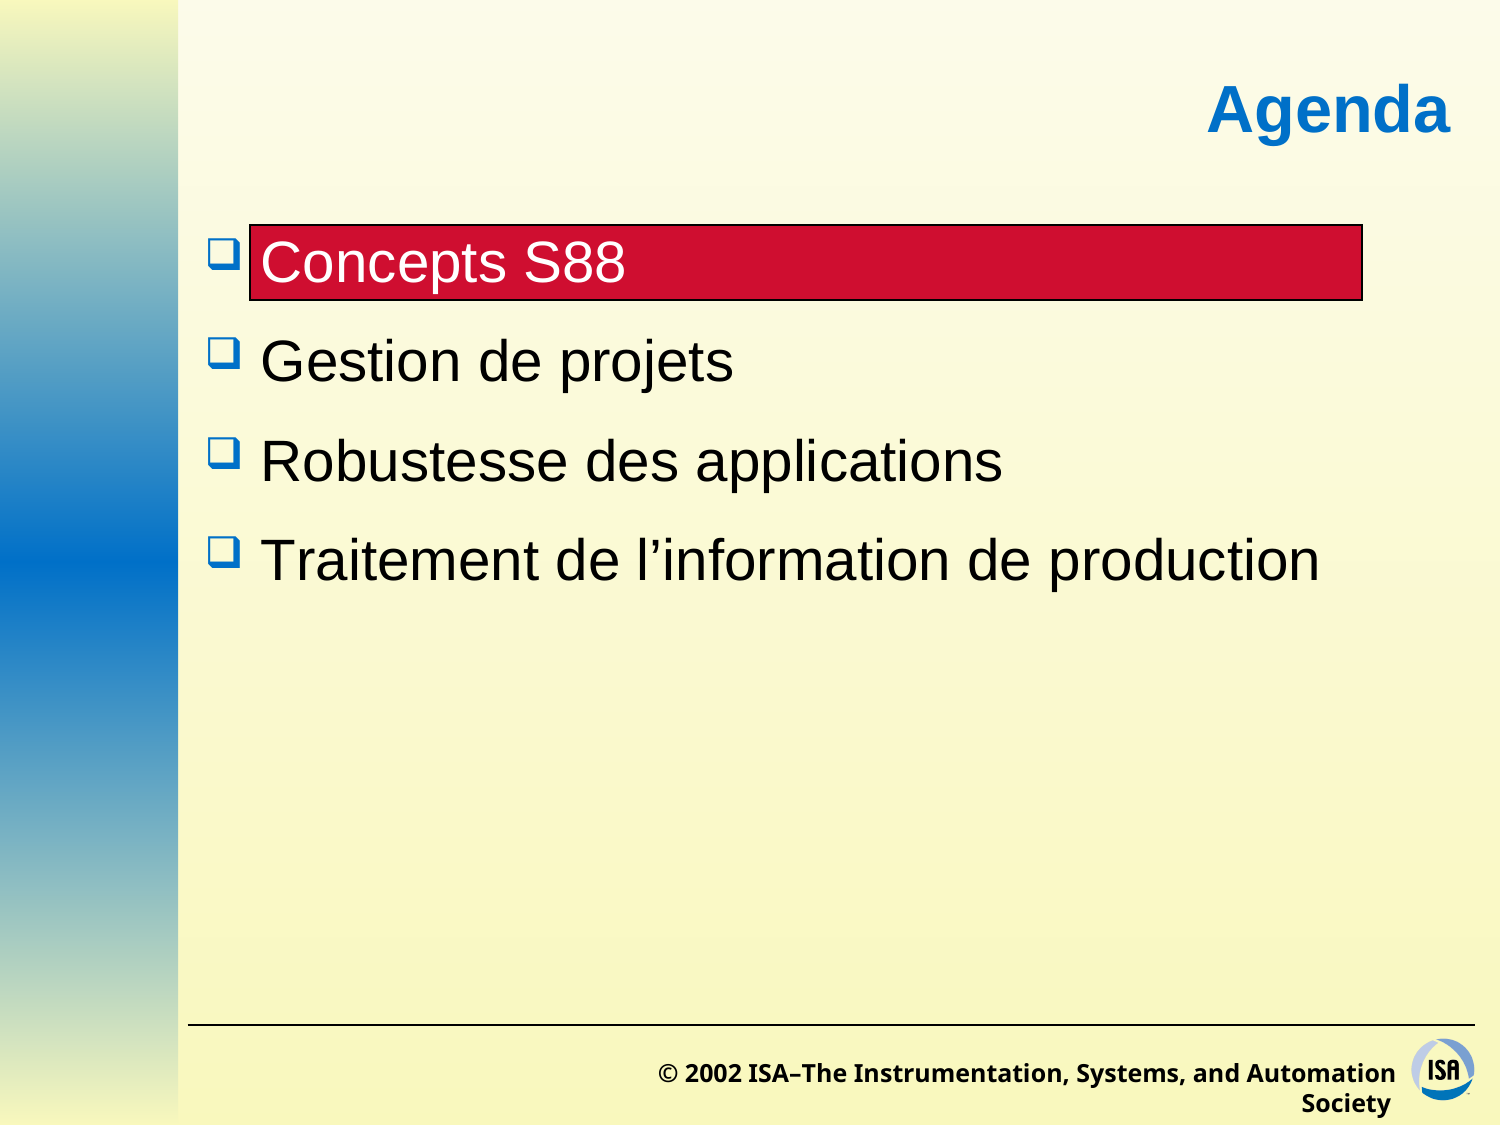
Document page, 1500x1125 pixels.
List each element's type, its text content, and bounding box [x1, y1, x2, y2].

title Agenda [24, 12, 1466, 201]
picture [1410, 1037, 1476, 1102]
list Concepts S88 Gestion de projets Robustesse des applications Traitement de l’information de production [189, 224, 1468, 1000]
